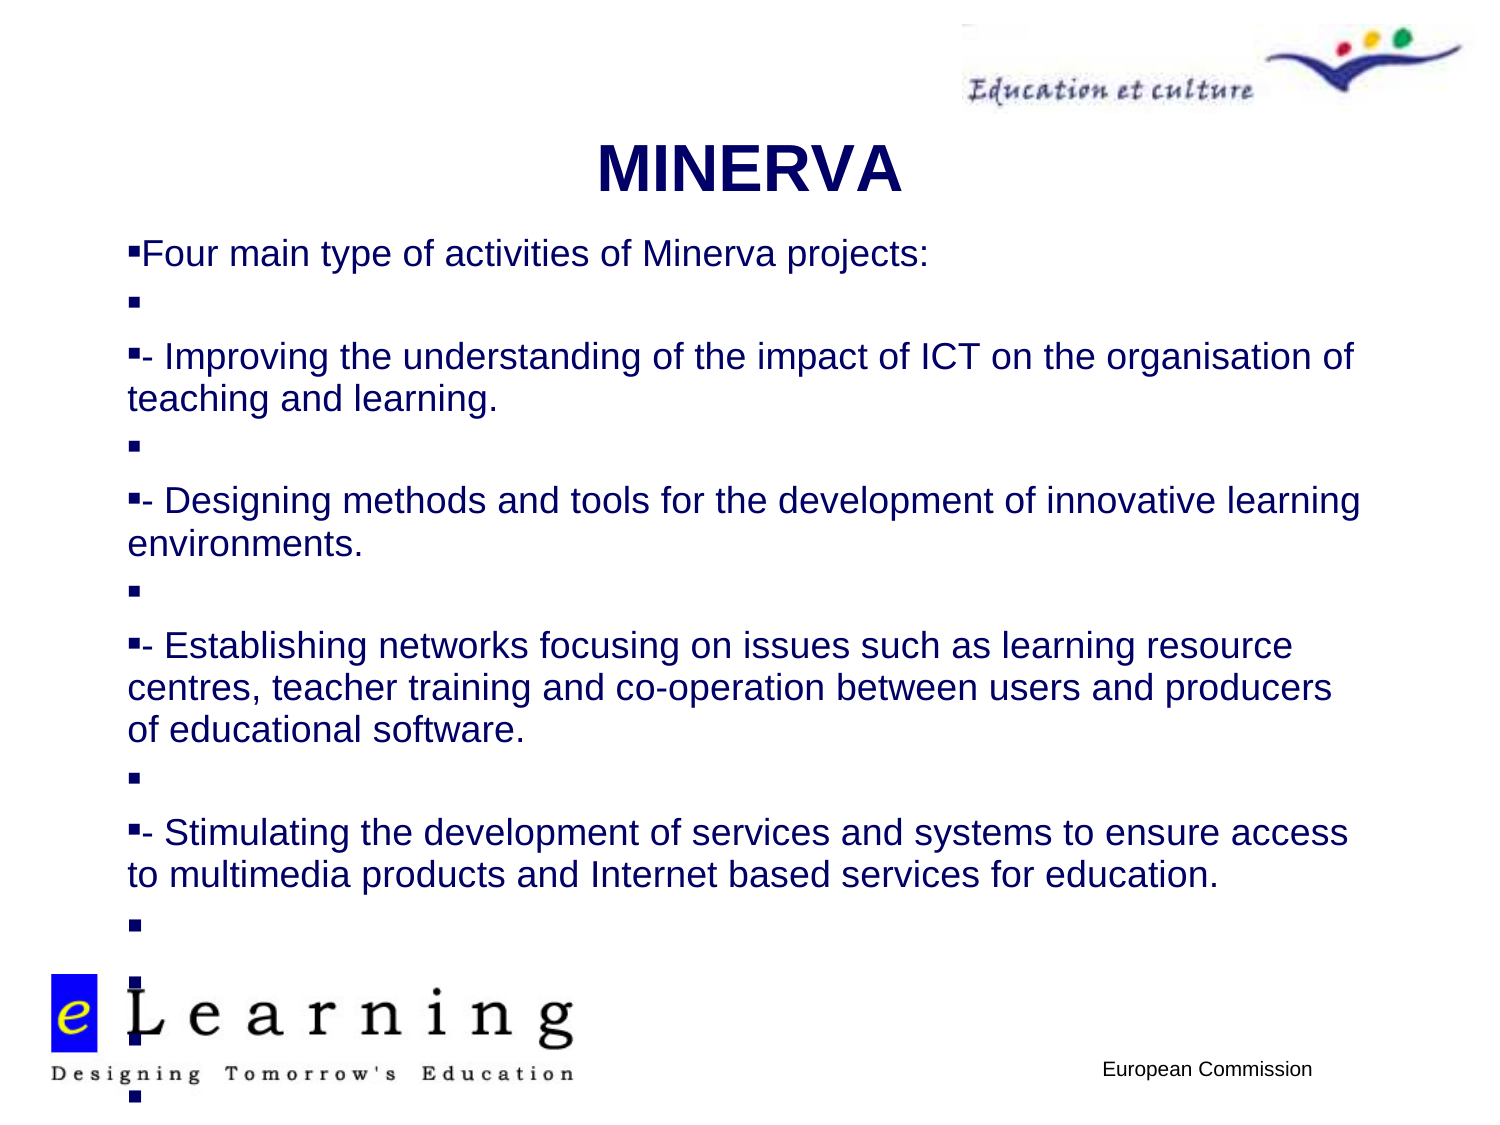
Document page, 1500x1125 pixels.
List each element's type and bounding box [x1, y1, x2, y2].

picture [50, 974, 576, 1098]
picture [962, 24, 1476, 114]
